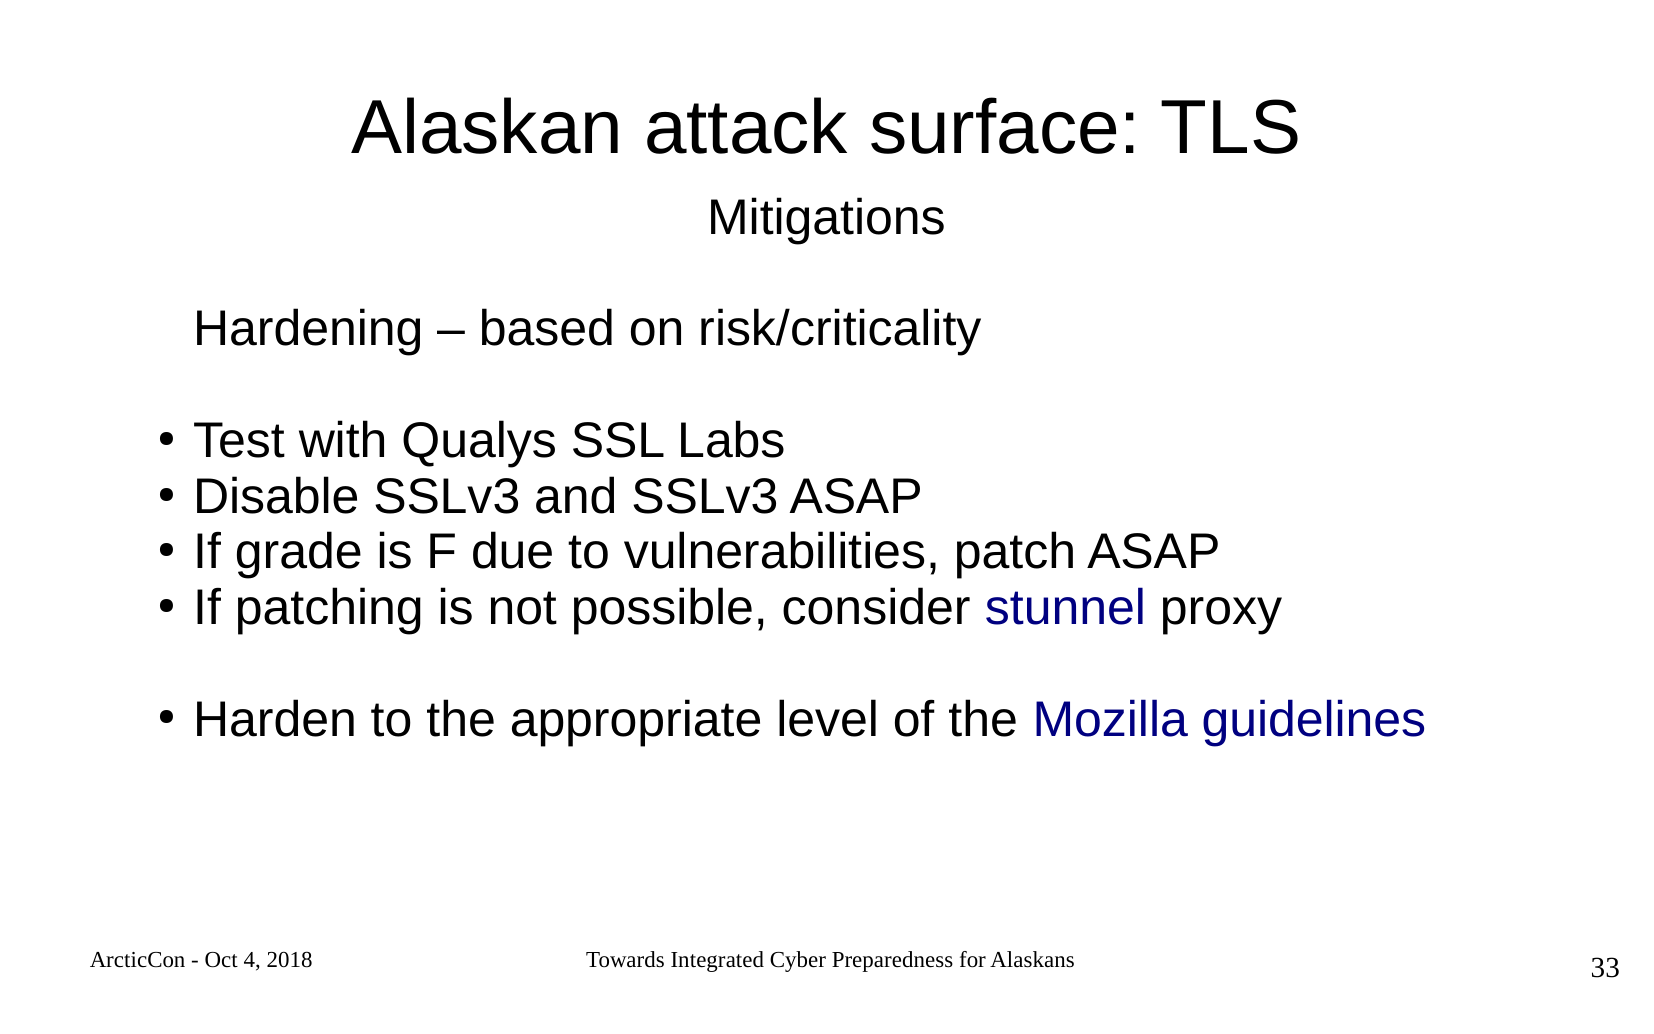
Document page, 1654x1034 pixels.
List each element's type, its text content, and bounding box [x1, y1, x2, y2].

title Alaskan attack surface: TLS [82, 41, 1571, 189]
text_box <number> [1560, 951, 1621, 1023]
subtitle Mitigations Hardening – based on risk/criticality Test with Qualys SSL Labs Disable SSLv3 and SSLv3 ASAP If grade is F due to vulnerabilities, patch ASAP If patching is not possible, consider stunnel proxy Harden to the appropriate level of the Mozilla guidelines [82, 189, 1571, 980]
